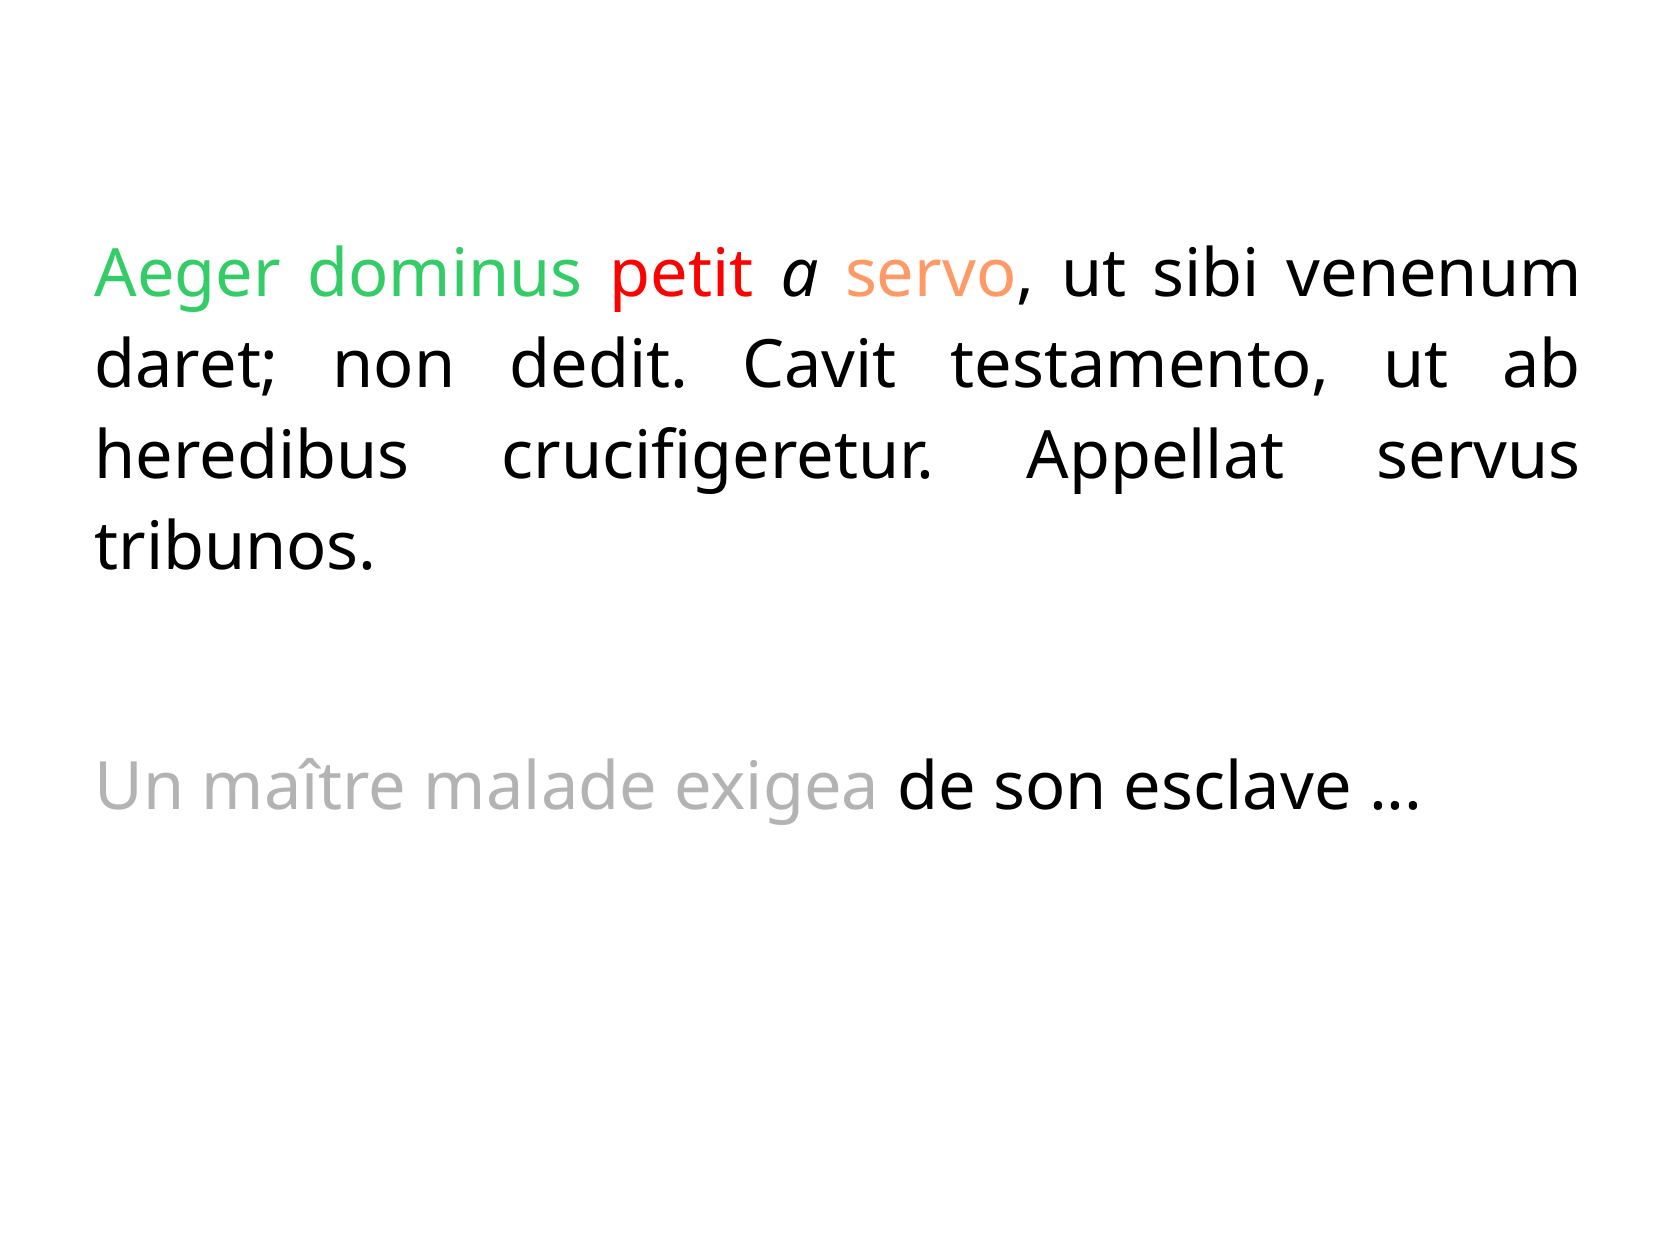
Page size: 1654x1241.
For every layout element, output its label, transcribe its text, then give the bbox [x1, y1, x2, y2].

list Aeger dominus petit a servo, ut sibi venenum daret; non dedit. Cavit testamento, ut ab heredibus crucifigeretur. Appellat servus tribunos. Un maître malade exigea de son esclave ... [94, 225, 1583, 945]
